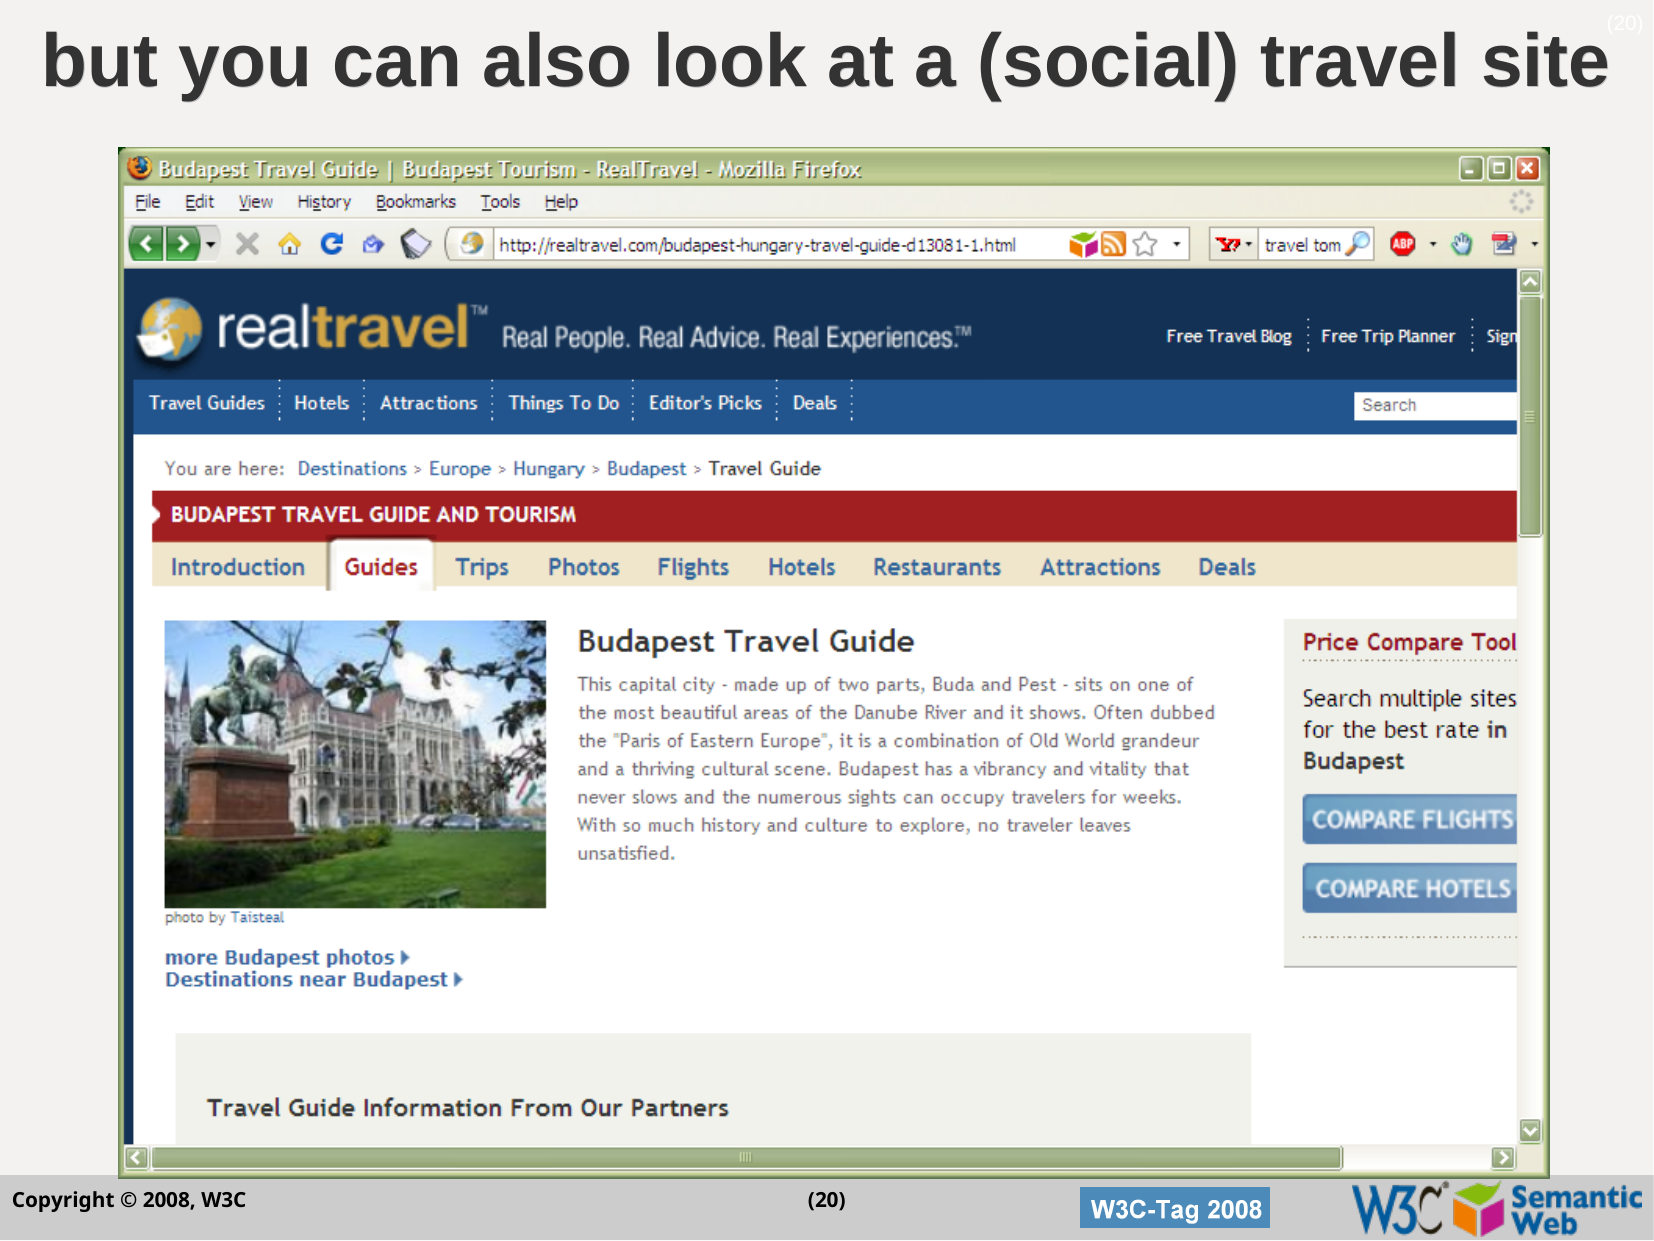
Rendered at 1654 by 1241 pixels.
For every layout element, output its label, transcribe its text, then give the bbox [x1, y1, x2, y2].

picture [118, 147, 1642, 1237]
picture [1080, 1187, 1270, 1228]
title but you can also look at a (social) travel site [0, 0, 1654, 119]
